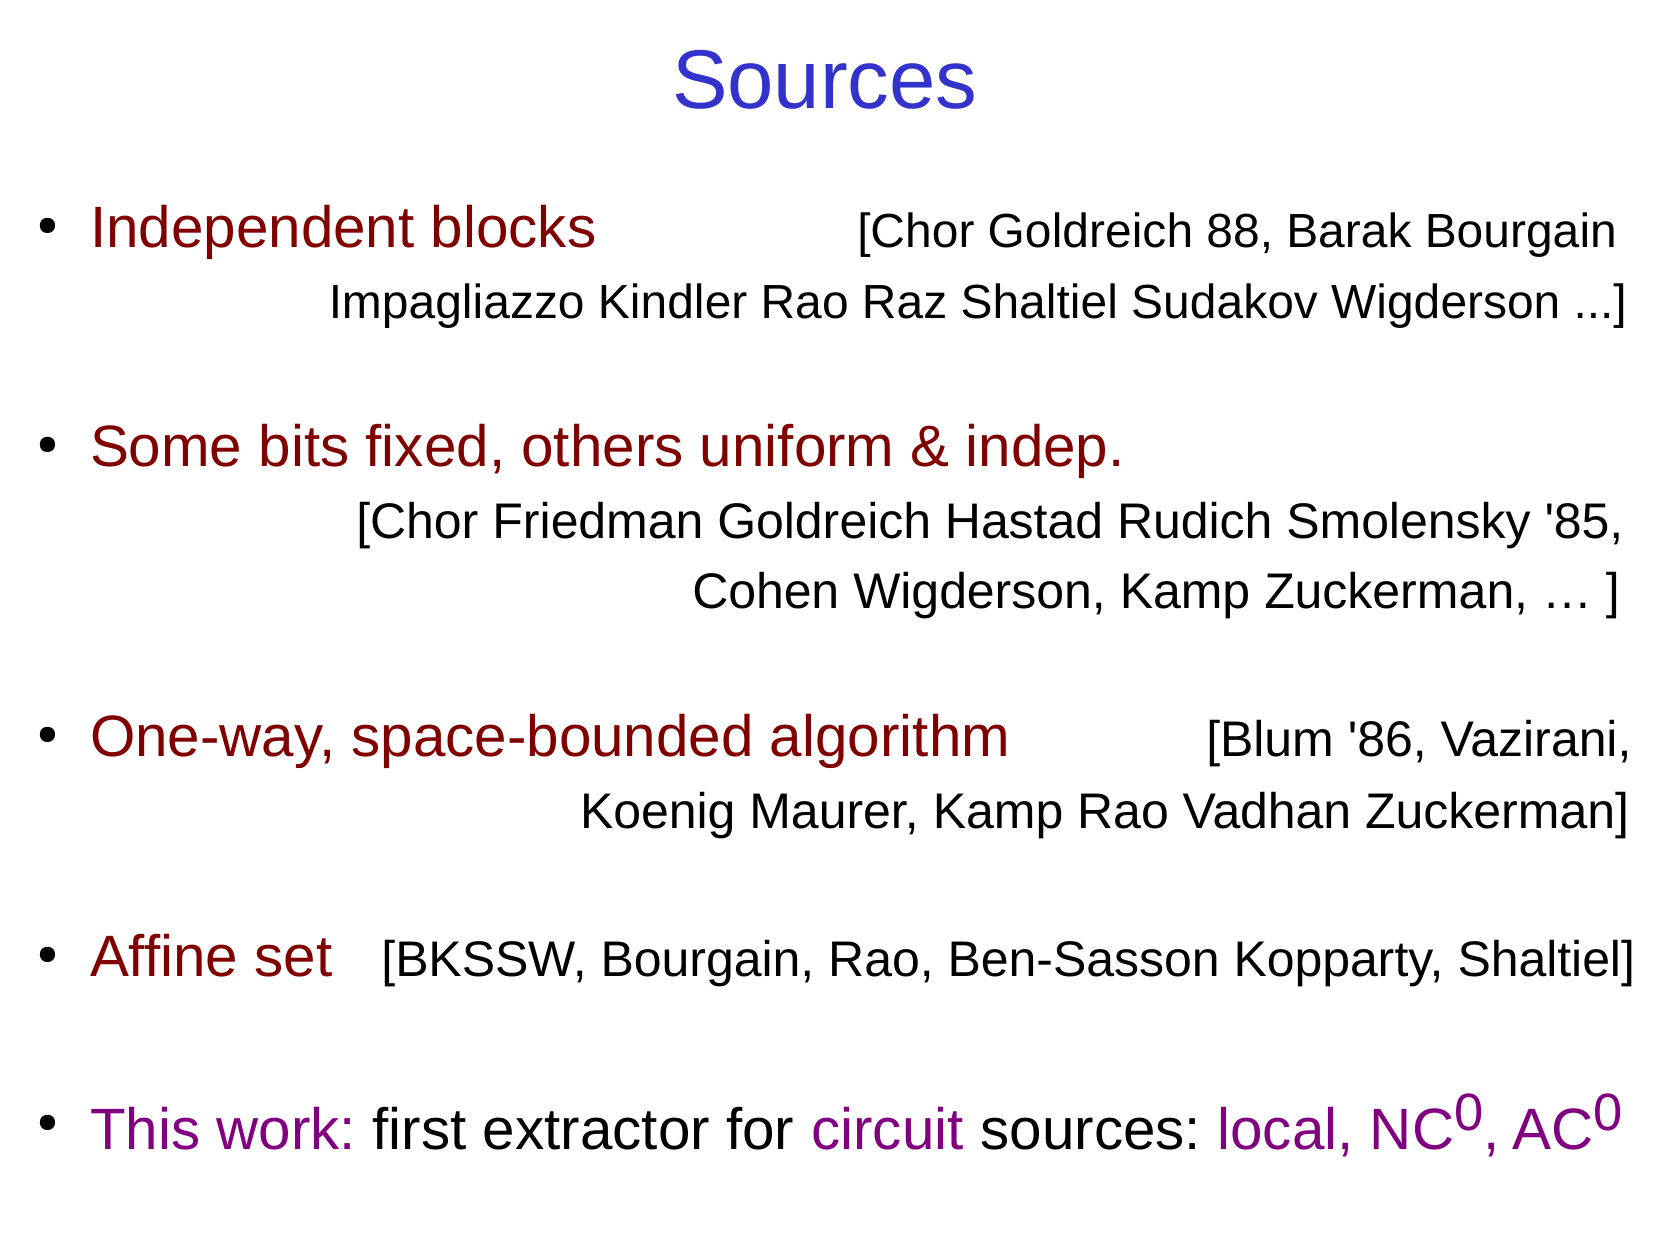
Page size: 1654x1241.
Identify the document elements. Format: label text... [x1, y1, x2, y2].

title Sources [0, 0, 1651, 161]
list Independent blocks [Chor Goldreich 88, Barak Bourgain Impagliazzo Kindler Rao Raz Shaltiel Sudakov Wigderson ...] Some bits fixed, others uniform & indep. [Chor Friedman Goldreich Hastad Rudich Smolensky '85, Cohen Wigderson, Kamp Zuckerman, … ] One-way, space-bounded algorithm [Blum '86, Vazirani, Koenig Maurer, Kamp Rao Vadhan Zuckerman] Affine set [BKSSW, Bourgain, Rao, Ben-Sasson Kopparty, Shaltiel] This work: first extractor for circuit sources: local, NC0, AC0 [4, 187, 1654, 1218]
